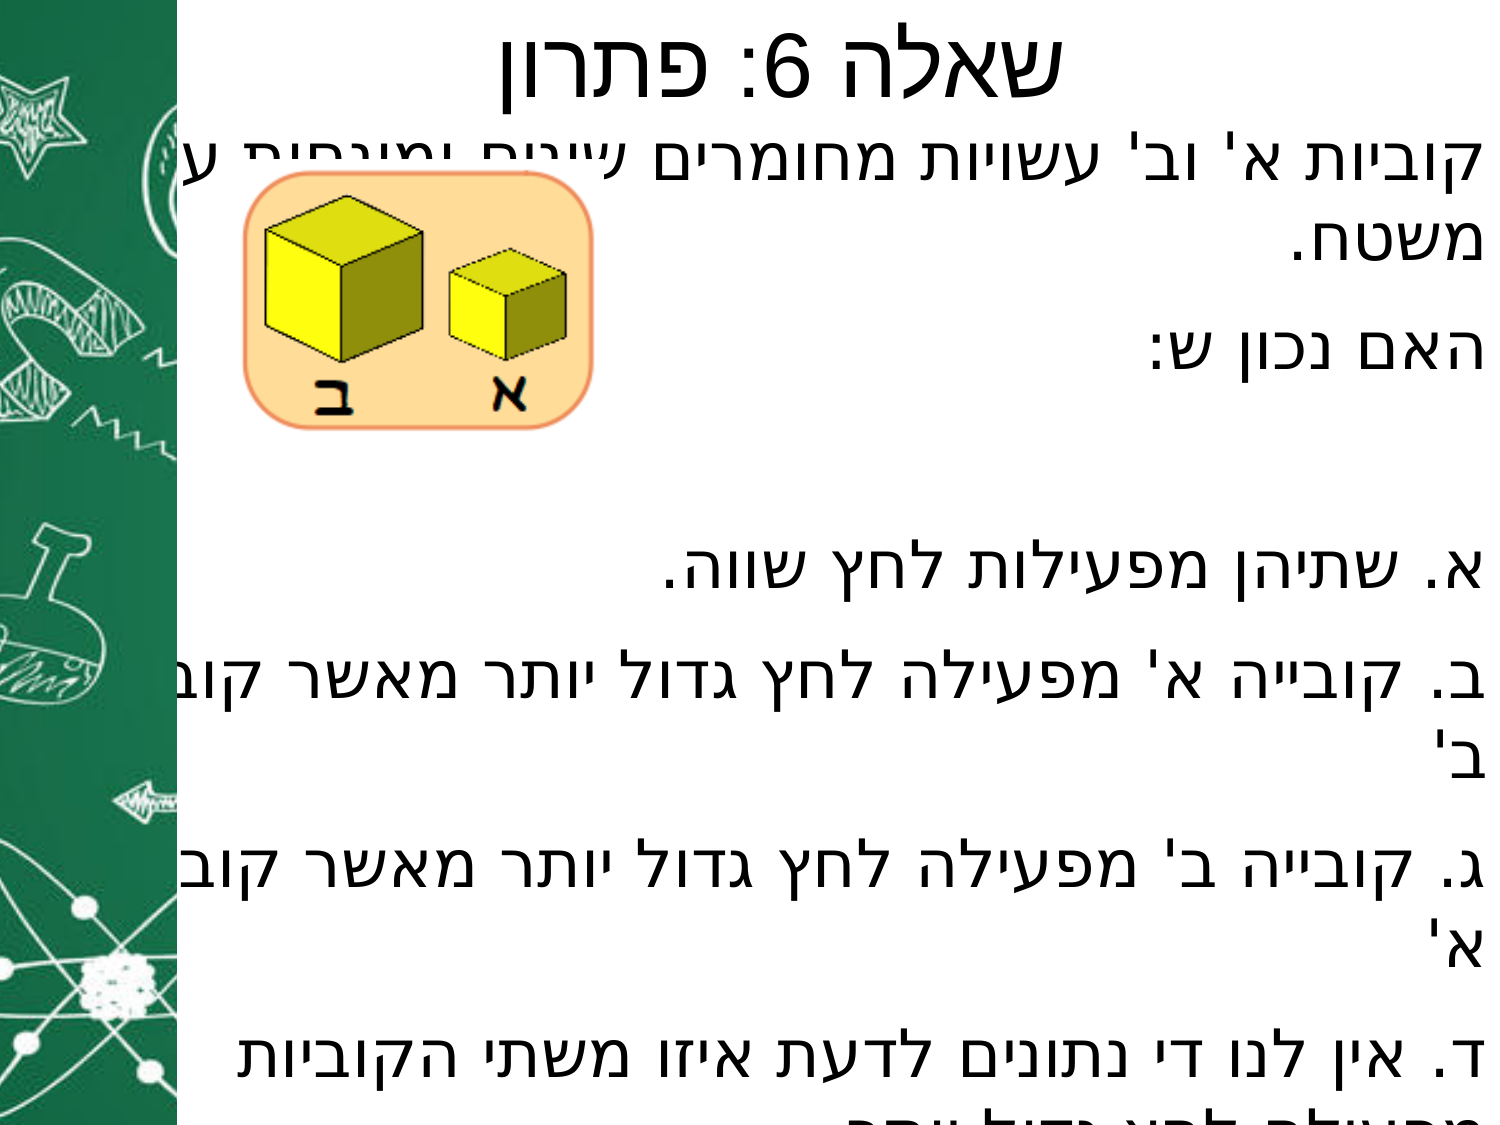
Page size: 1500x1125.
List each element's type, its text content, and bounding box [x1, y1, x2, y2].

list קוביות א' וב' עשויות מחומרים שונים ומונחות על משטח. האם נכון ש: א. שתיהן מפעילות לחץ שווה. ב. קובייה א' מפעילה לחץ גדול יותר מאשר קובייה ב' ג. קובייה ב' מפעילה לחץ גדול יותר מאשר קובייה א' ד. אין לנו די נתונים לדעת איזו משתי הקוביות מפעילה לחץ גדול יותר. מסת הקובייה נמדדת ע"י צפיפות כפול נפח הקובייה שטח הקובייה הוא אורך כפול רוחב הקובייה הכח שהקובייה מפעילה הינו הצפיפות כפול הנפח כפול כח המשיכה. יוצא כך שתמיד, הקובייה הגדולה יותר, מפעילה לחץ גדול יותר בגלל היחידות שציינתי [177, 106, 1500, 1125]
picture [0, 0, 177, 1125]
title שאלה 6: פתרון [177, 0, 1457, 106]
picture [234, 159, 604, 441]
